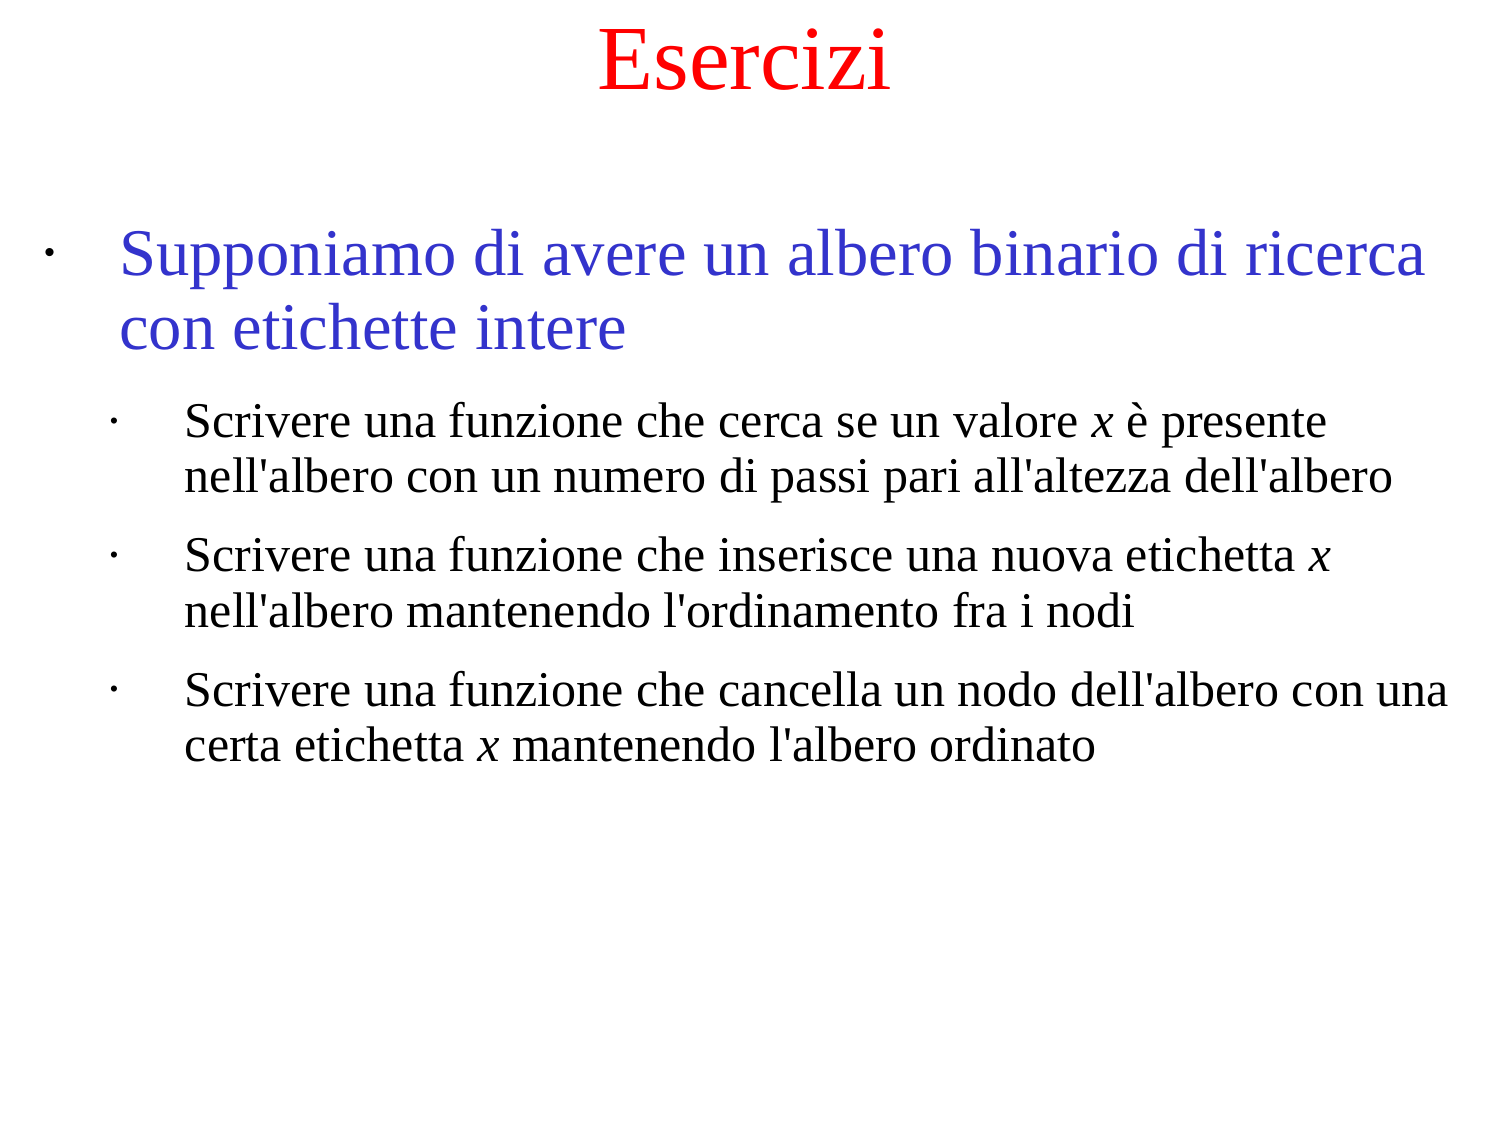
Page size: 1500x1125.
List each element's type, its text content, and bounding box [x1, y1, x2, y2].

title Esercizi [107, 0, 1383, 188]
list Supponiamo di avere un albero binario di ricerca con etichette intere Scrivere una funzione che cerca se un valore x è presente nell'albero con un numero di passi pari all'altezza dell'albero Scrivere una funzione che inserisce una nuova etichetta x nell'albero mantenendo l'ordinamento fra i nodi Scrivere una funzione che cancella un nodo dell'albero con una certa etichetta x mantenendo l'albero ordinato [29, 208, 1471, 835]
